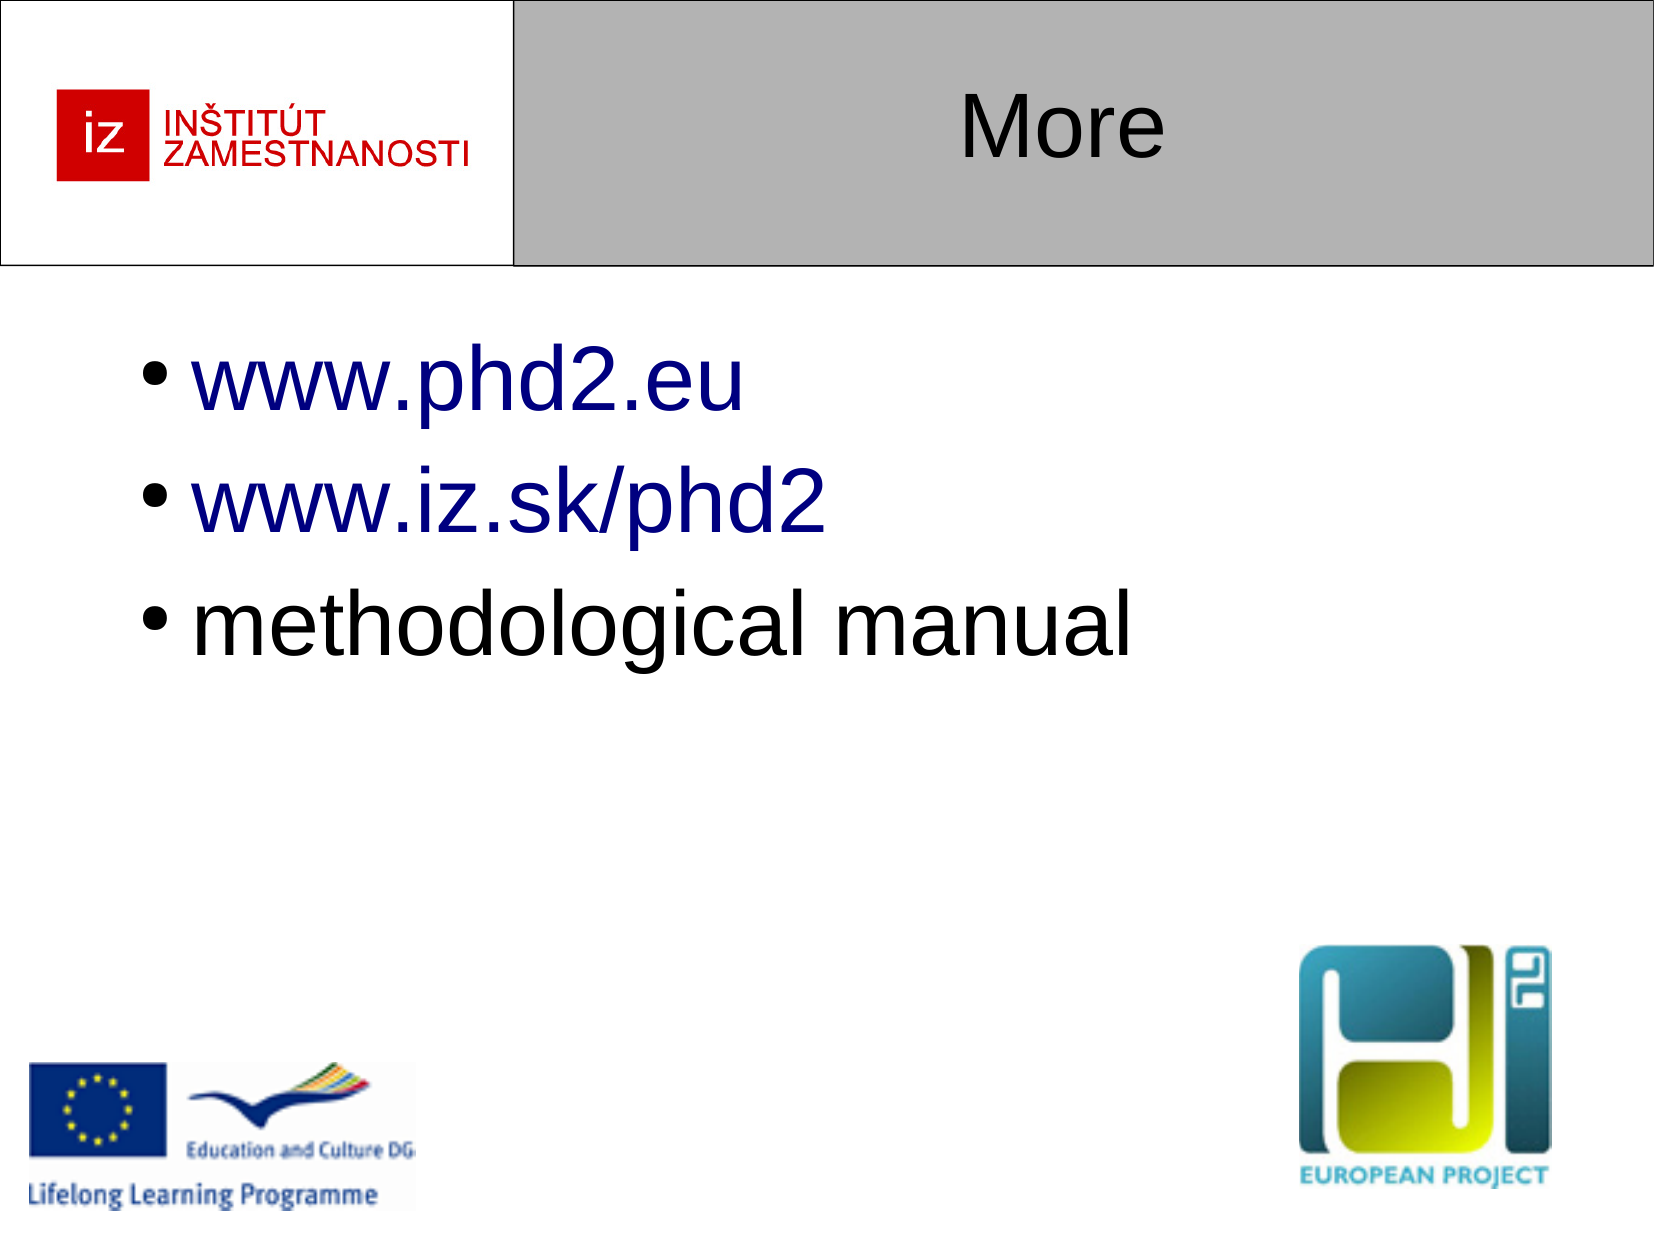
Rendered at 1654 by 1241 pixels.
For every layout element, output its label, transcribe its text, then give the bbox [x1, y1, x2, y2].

title More [561, 37, 1565, 229]
list www.phd2.eu www.iz.sk/phd2 methodological manual [121, 344, 1533, 1112]
picture [1299, 944, 1552, 1189]
picture [29, 1062, 416, 1211]
picture [5, 8, 512, 257]
